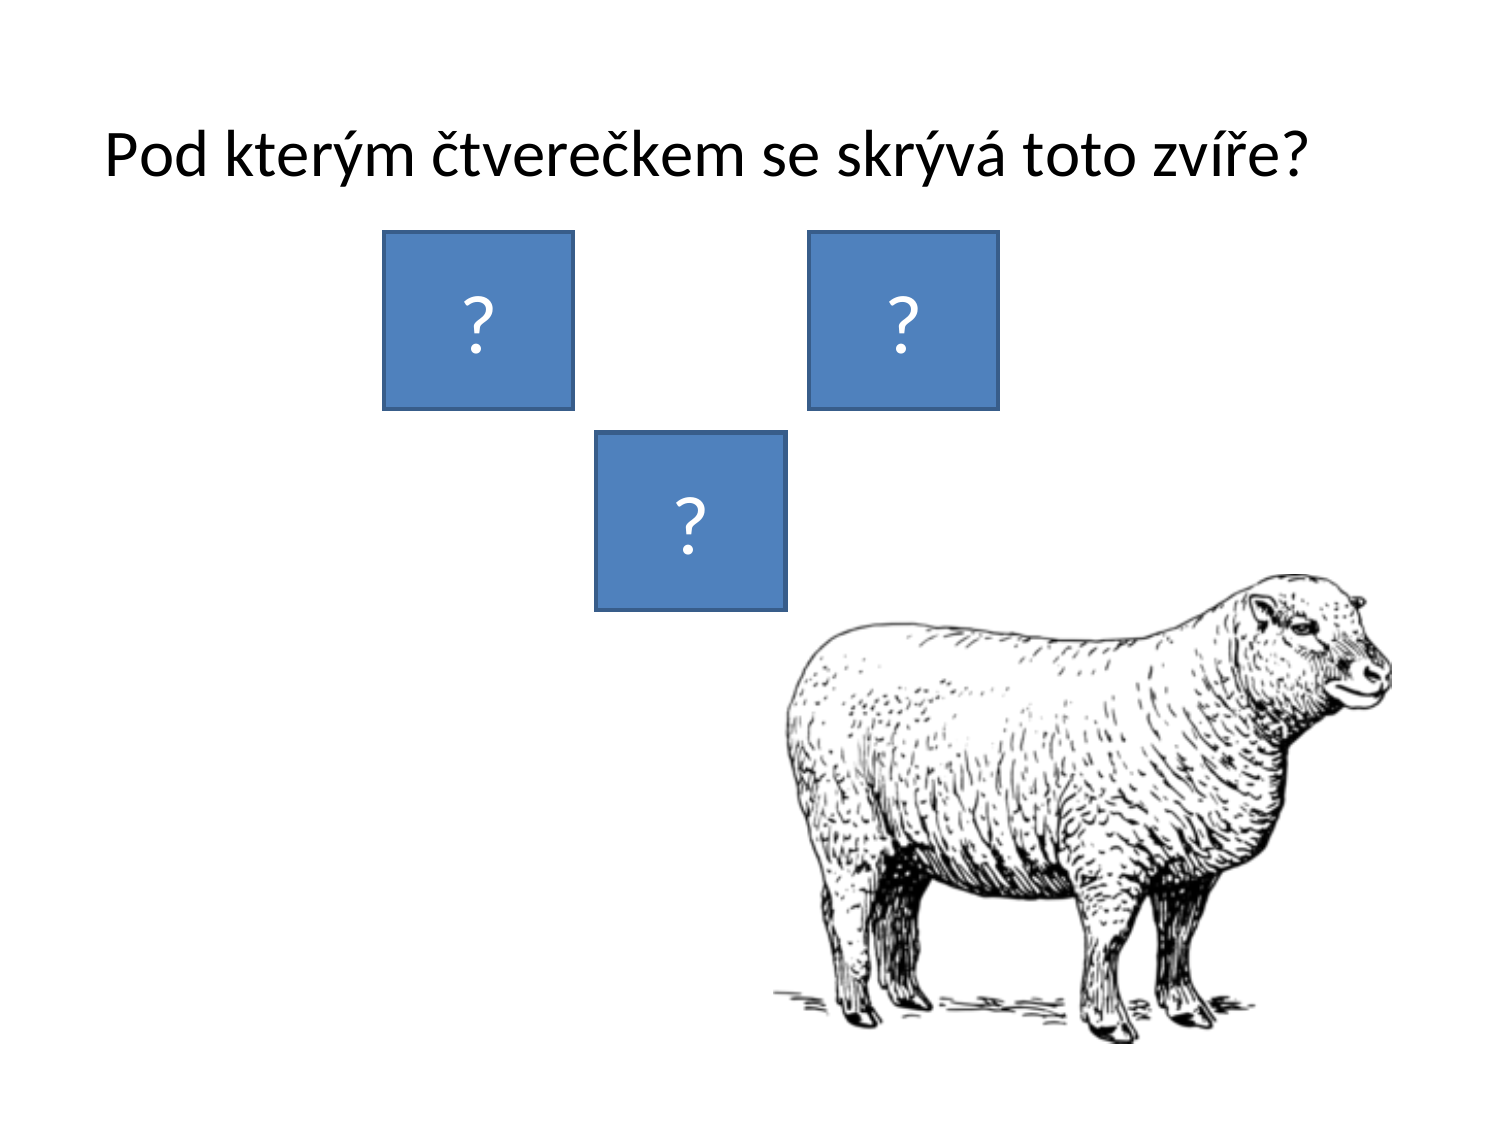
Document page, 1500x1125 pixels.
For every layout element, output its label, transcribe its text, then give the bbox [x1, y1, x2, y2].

text_box ? [809, 231, 999, 409]
text_box ? [383, 231, 573, 409]
text_box ? [596, 432, 786, 610]
text_box Pod kterým čtverečkem se skrývá toto zvíře? [90, 101, 1329, 198]
picture [773, 574, 1392, 1044]
